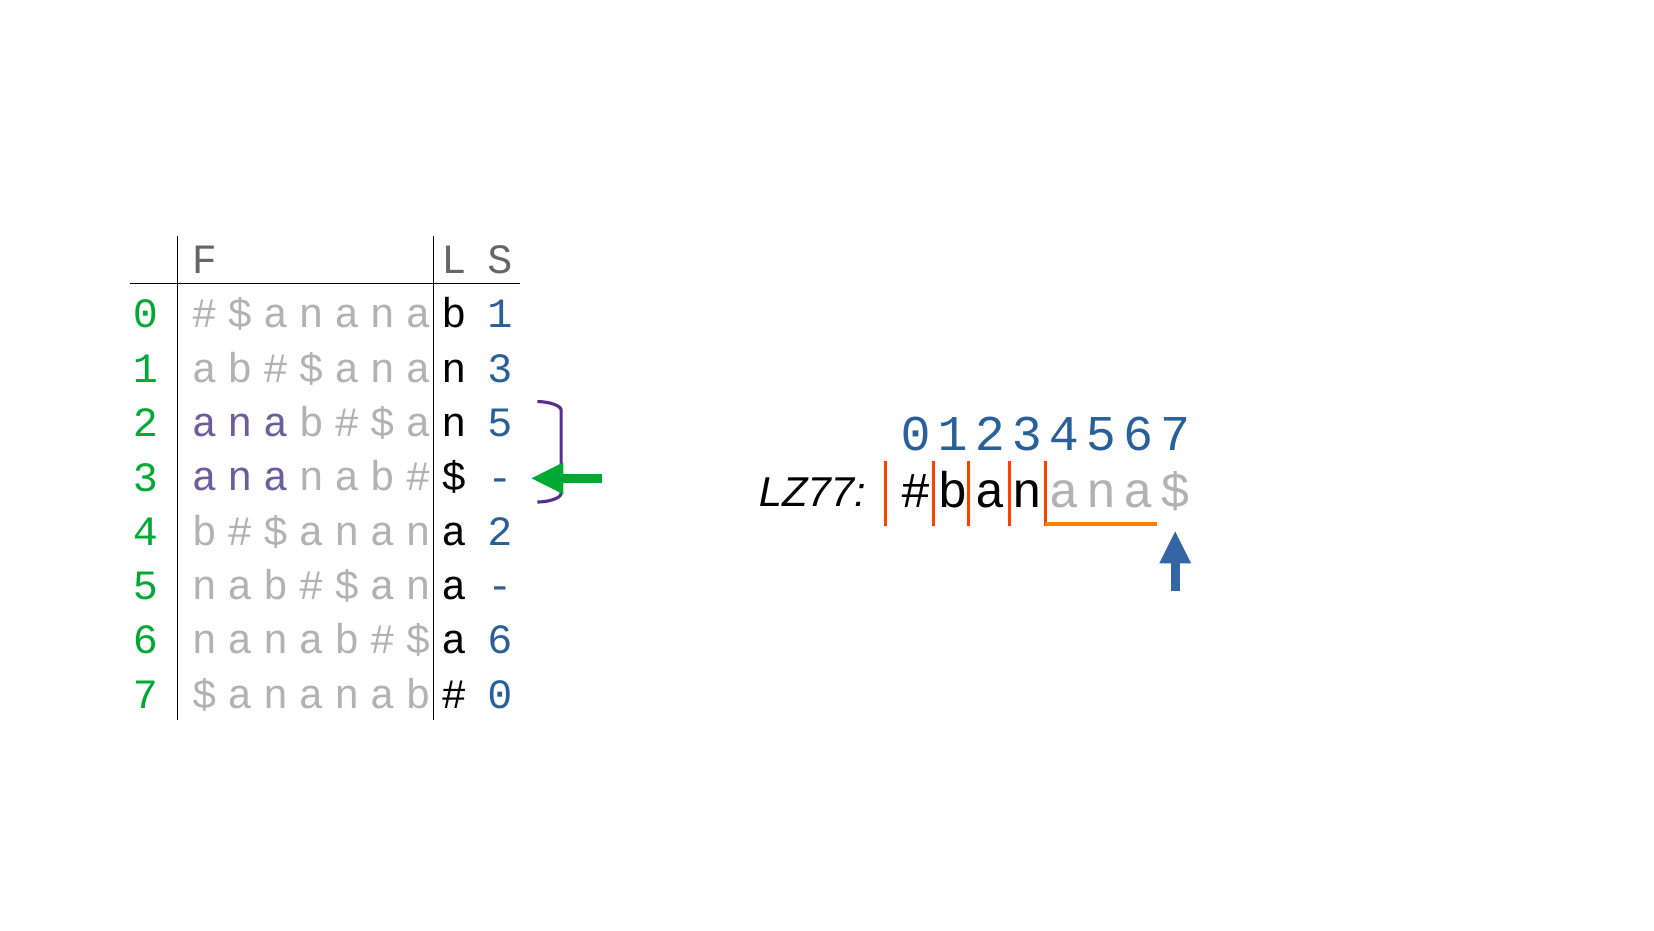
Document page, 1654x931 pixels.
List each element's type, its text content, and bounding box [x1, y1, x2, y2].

text_box F L #$ananab ab#$anan anab#$an ananab#$ b#$anana nab#$ana nanab#$a $ananab# [178, 224, 472, 283]
text_box LZ77: [744, 453, 885, 524]
text_box F L #$ananab ab#$anan anab#$an ananab#$ b#$anana nab#$ana nanab#$a $ananab# [177, 224, 538, 783]
text_box 01234567 #banana$ [885, 401, 1206, 530]
text_box S 1 3 5 - 2 - 6 0 [472, 224, 520, 745]
text_box 0 1 2 3 4 5 6 7 [118, 224, 178, 733]
